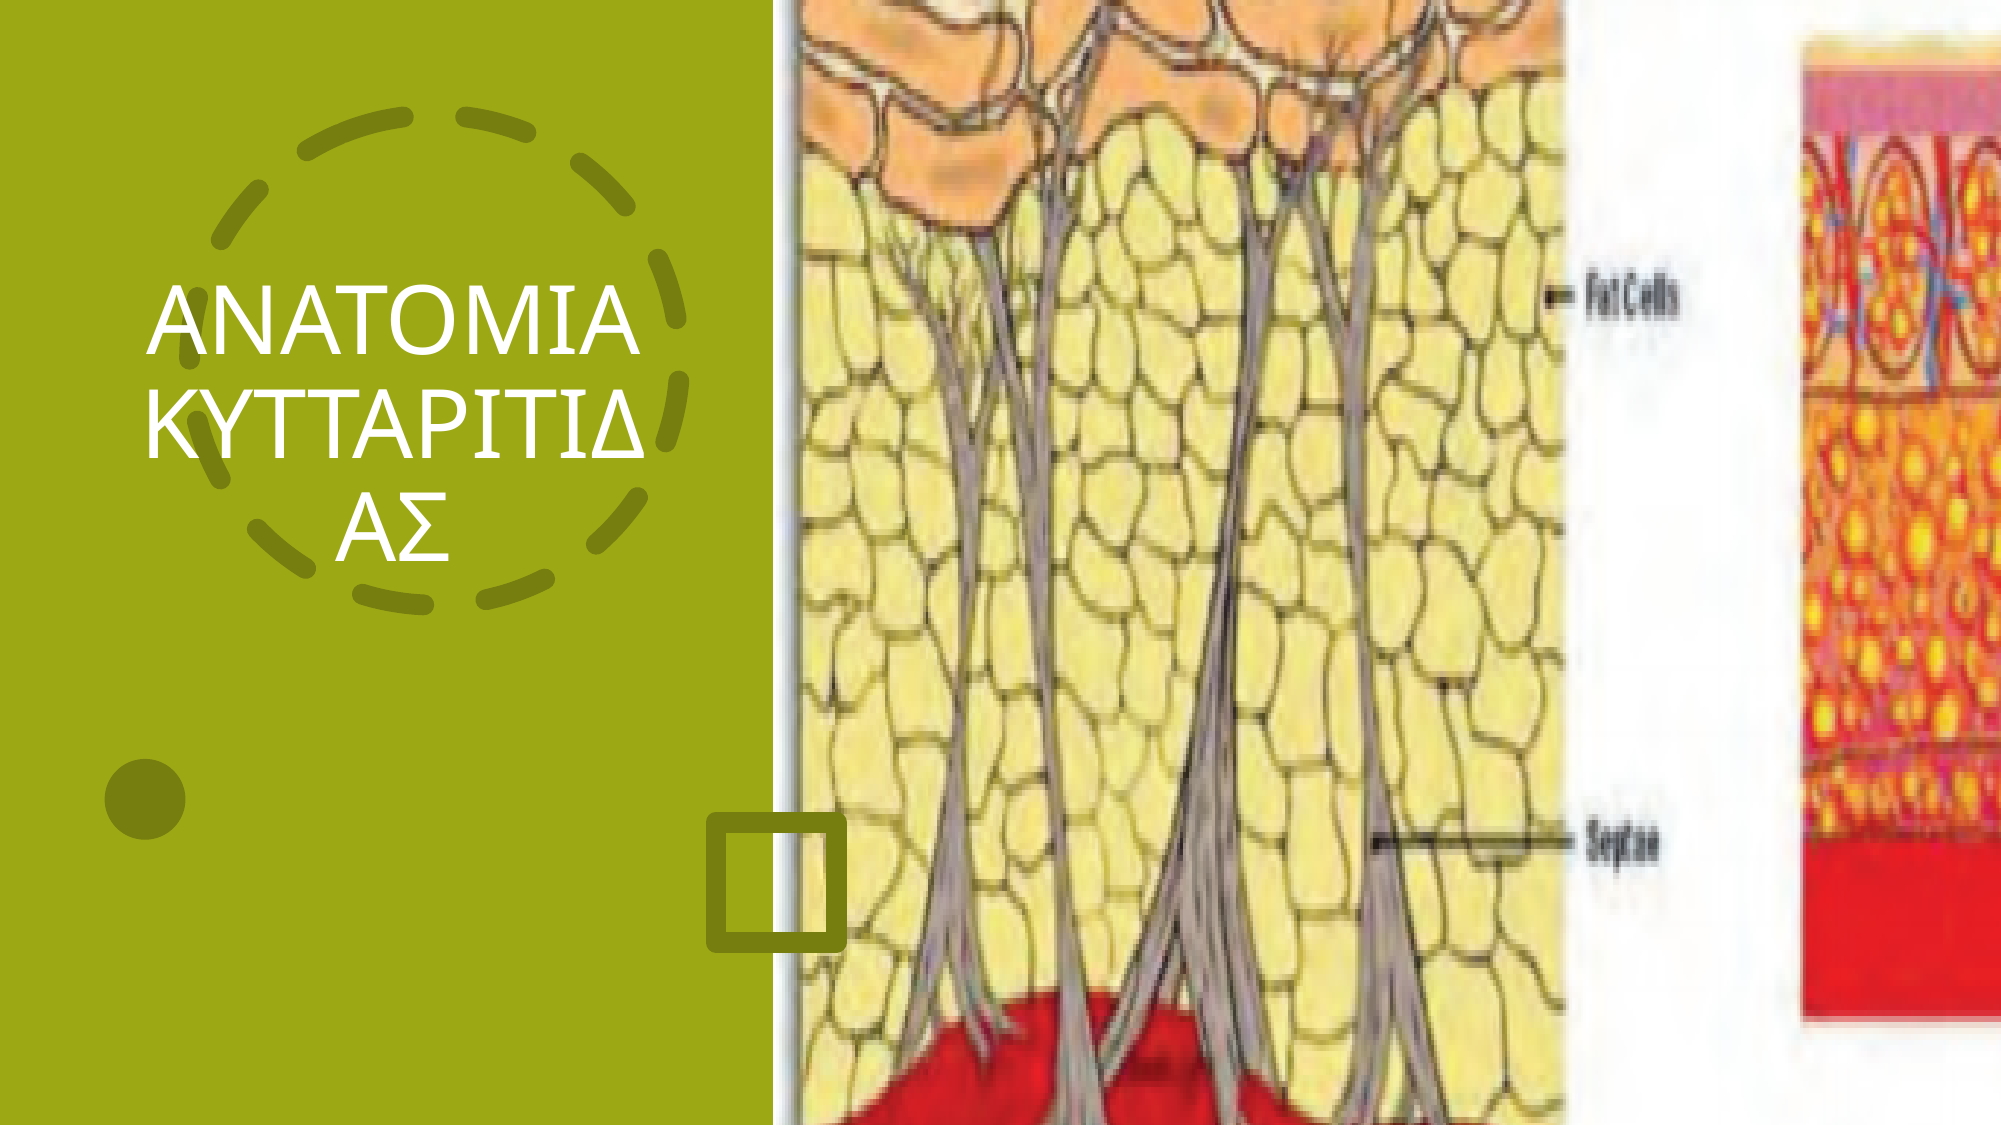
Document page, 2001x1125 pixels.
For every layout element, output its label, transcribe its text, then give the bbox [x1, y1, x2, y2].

text_box [726, 833, 773, 932]
title ΑΝΑΤΟΜΙΑ ΚΥΤΤΑΡΙΤΙΔΑΣ [105, 130, 682, 590]
text_box [0, 0, 773, 1125]
picture [773, 0, 2000, 1125]
picture [773, 833, 826, 932]
